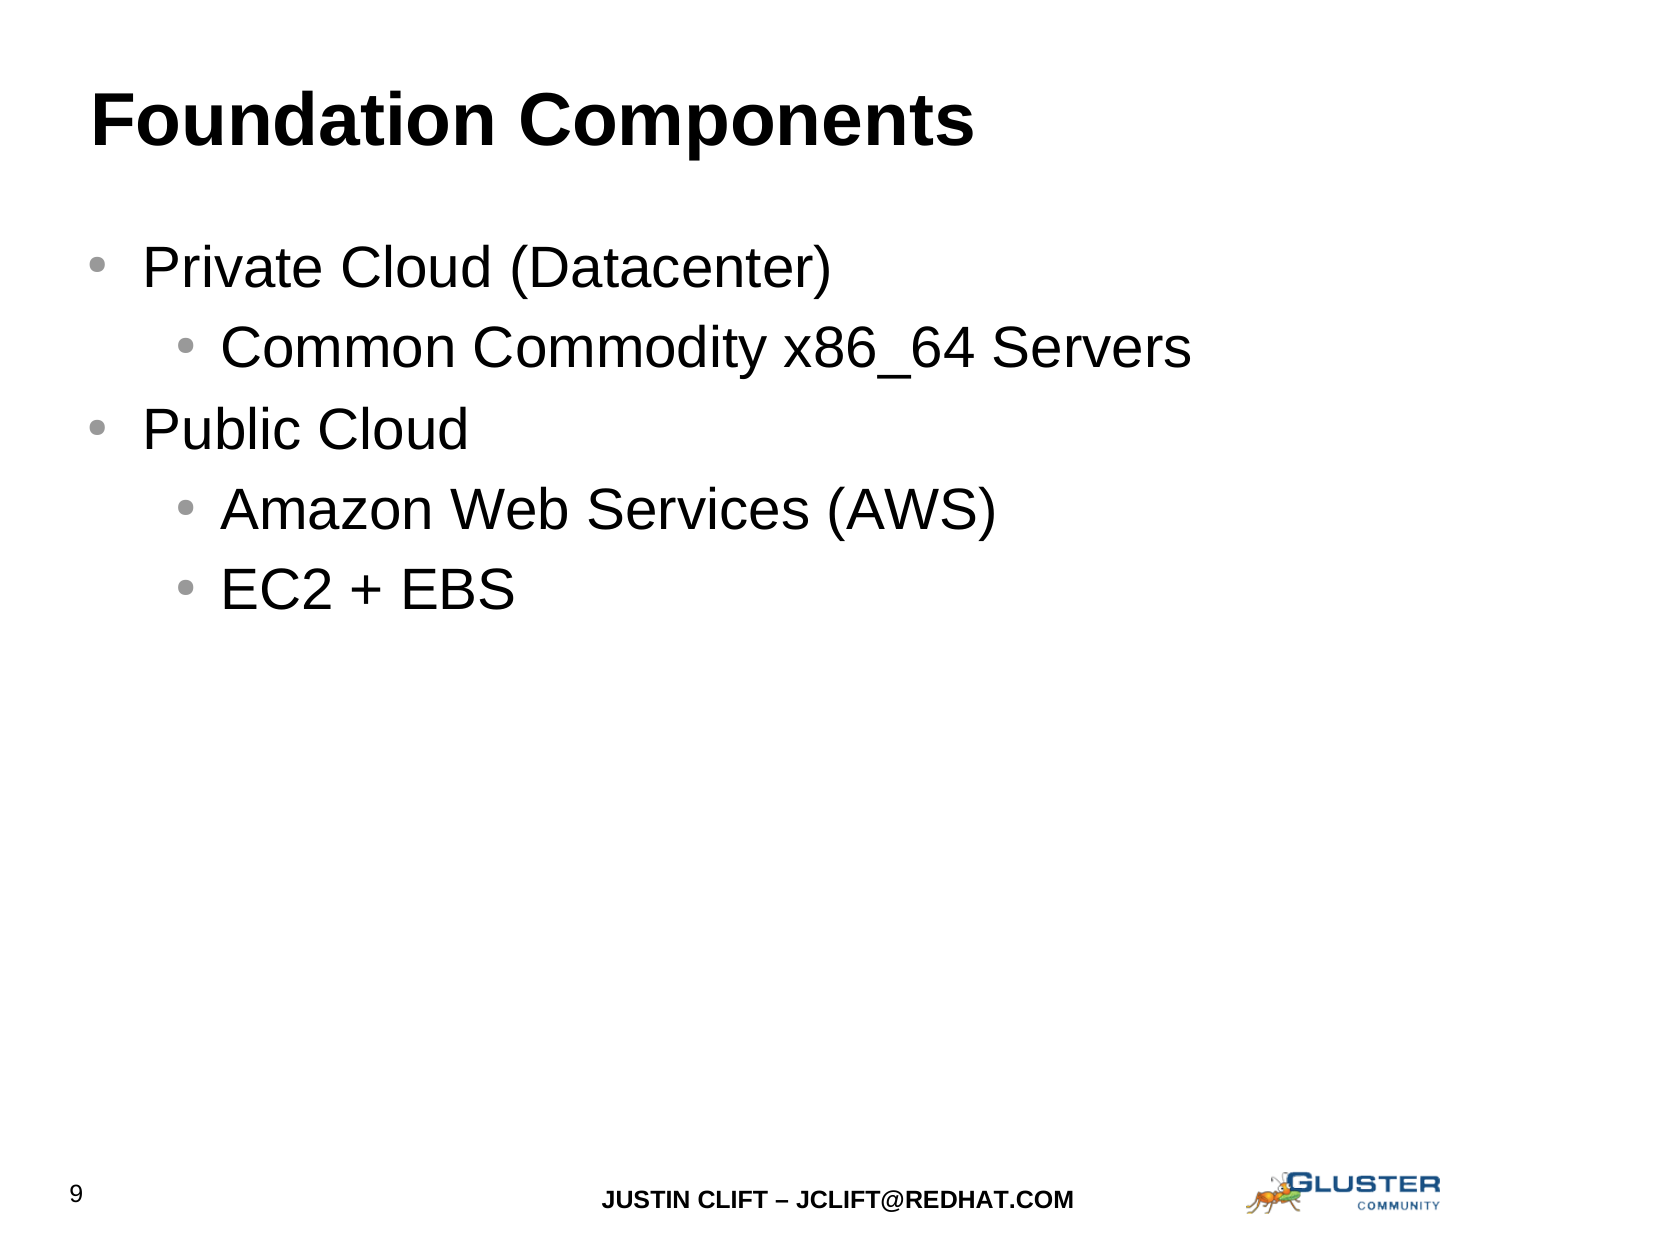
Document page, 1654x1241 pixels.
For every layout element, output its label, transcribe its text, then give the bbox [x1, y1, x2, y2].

list Private Cloud (Datacenter) Common Commodity x86_64 Servers Public Cloud Amazon Web Services (AWS) EC2 + EBS [86, 232, 1576, 1111]
picture [1246, 1170, 1440, 1215]
title Foundation Components [90, 15, 1579, 223]
